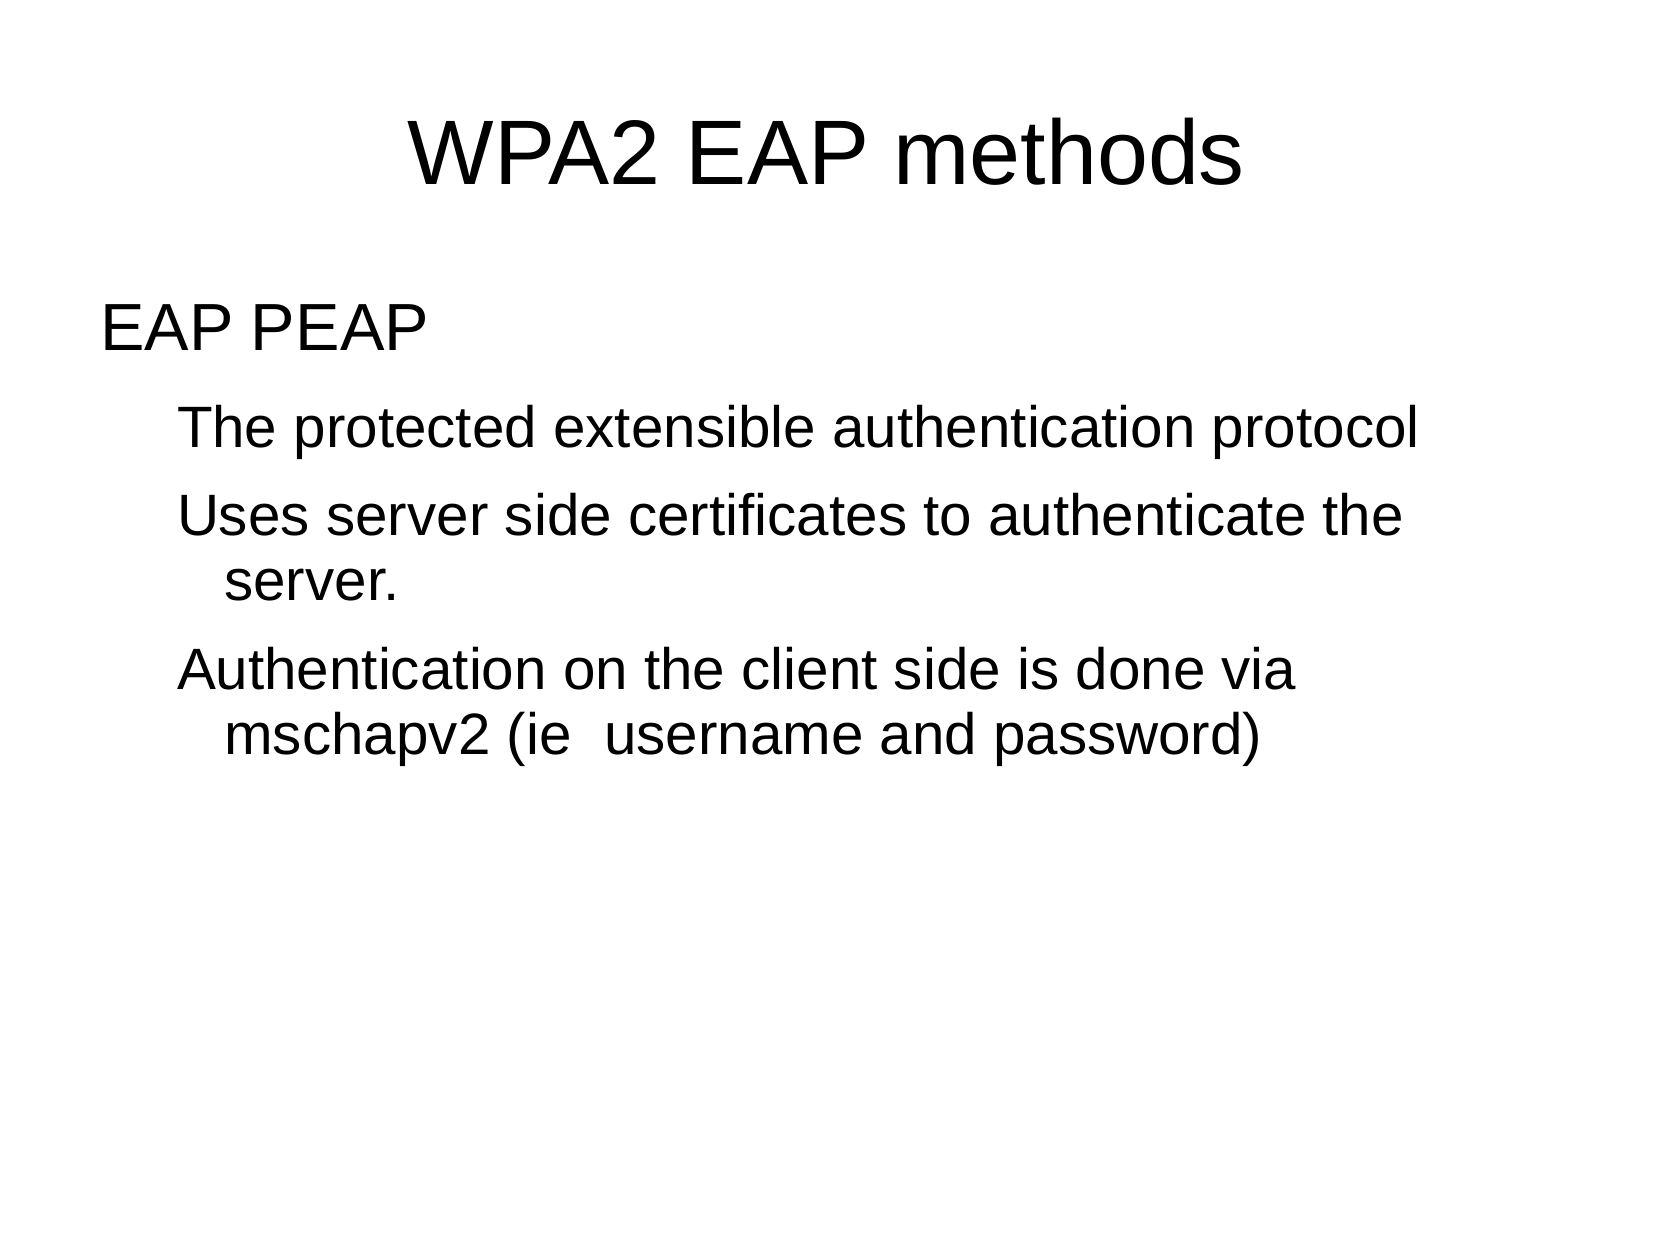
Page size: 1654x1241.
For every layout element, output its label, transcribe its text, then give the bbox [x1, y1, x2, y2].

title WPA2 EAP methods [82, 56, 1571, 250]
list EAP PEAP The protected extensible authentication protocol Uses server side certificates to authenticate the server. Authentication on the client side is done via mschapv2 (ie username and password) [82, 290, 1571, 1094]
